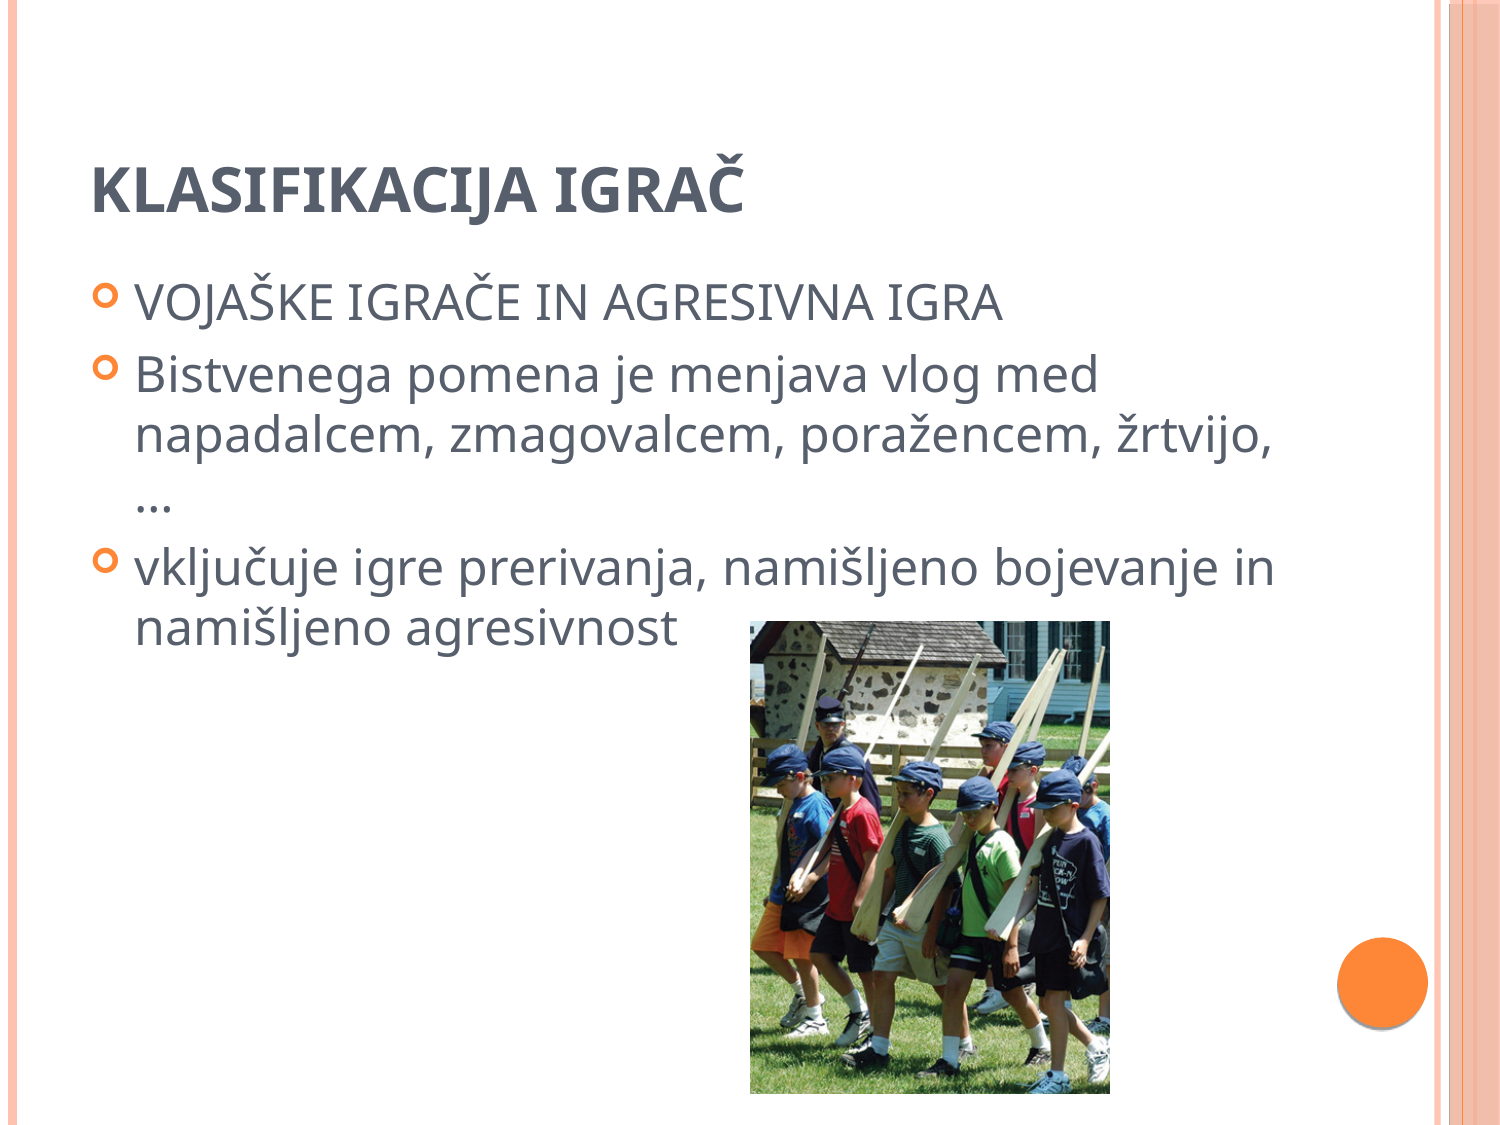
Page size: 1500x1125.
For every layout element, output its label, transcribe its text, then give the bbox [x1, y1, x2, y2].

list VOJAŠKE IGRAČE IN AGRESIVNA IGRA Bistvenega pomena je menjava vlog med napadalcem, zmagovalcem, poražencem, žrtvijo,… vključuje igre prerivanja, namišljeno bojevanje in namišljeno agresivnost [75, 262, 1300, 1062]
picture [750, 621, 1110, 1094]
title KLASIFIKACIJA IGRAČ [75, 45, 1300, 233]
